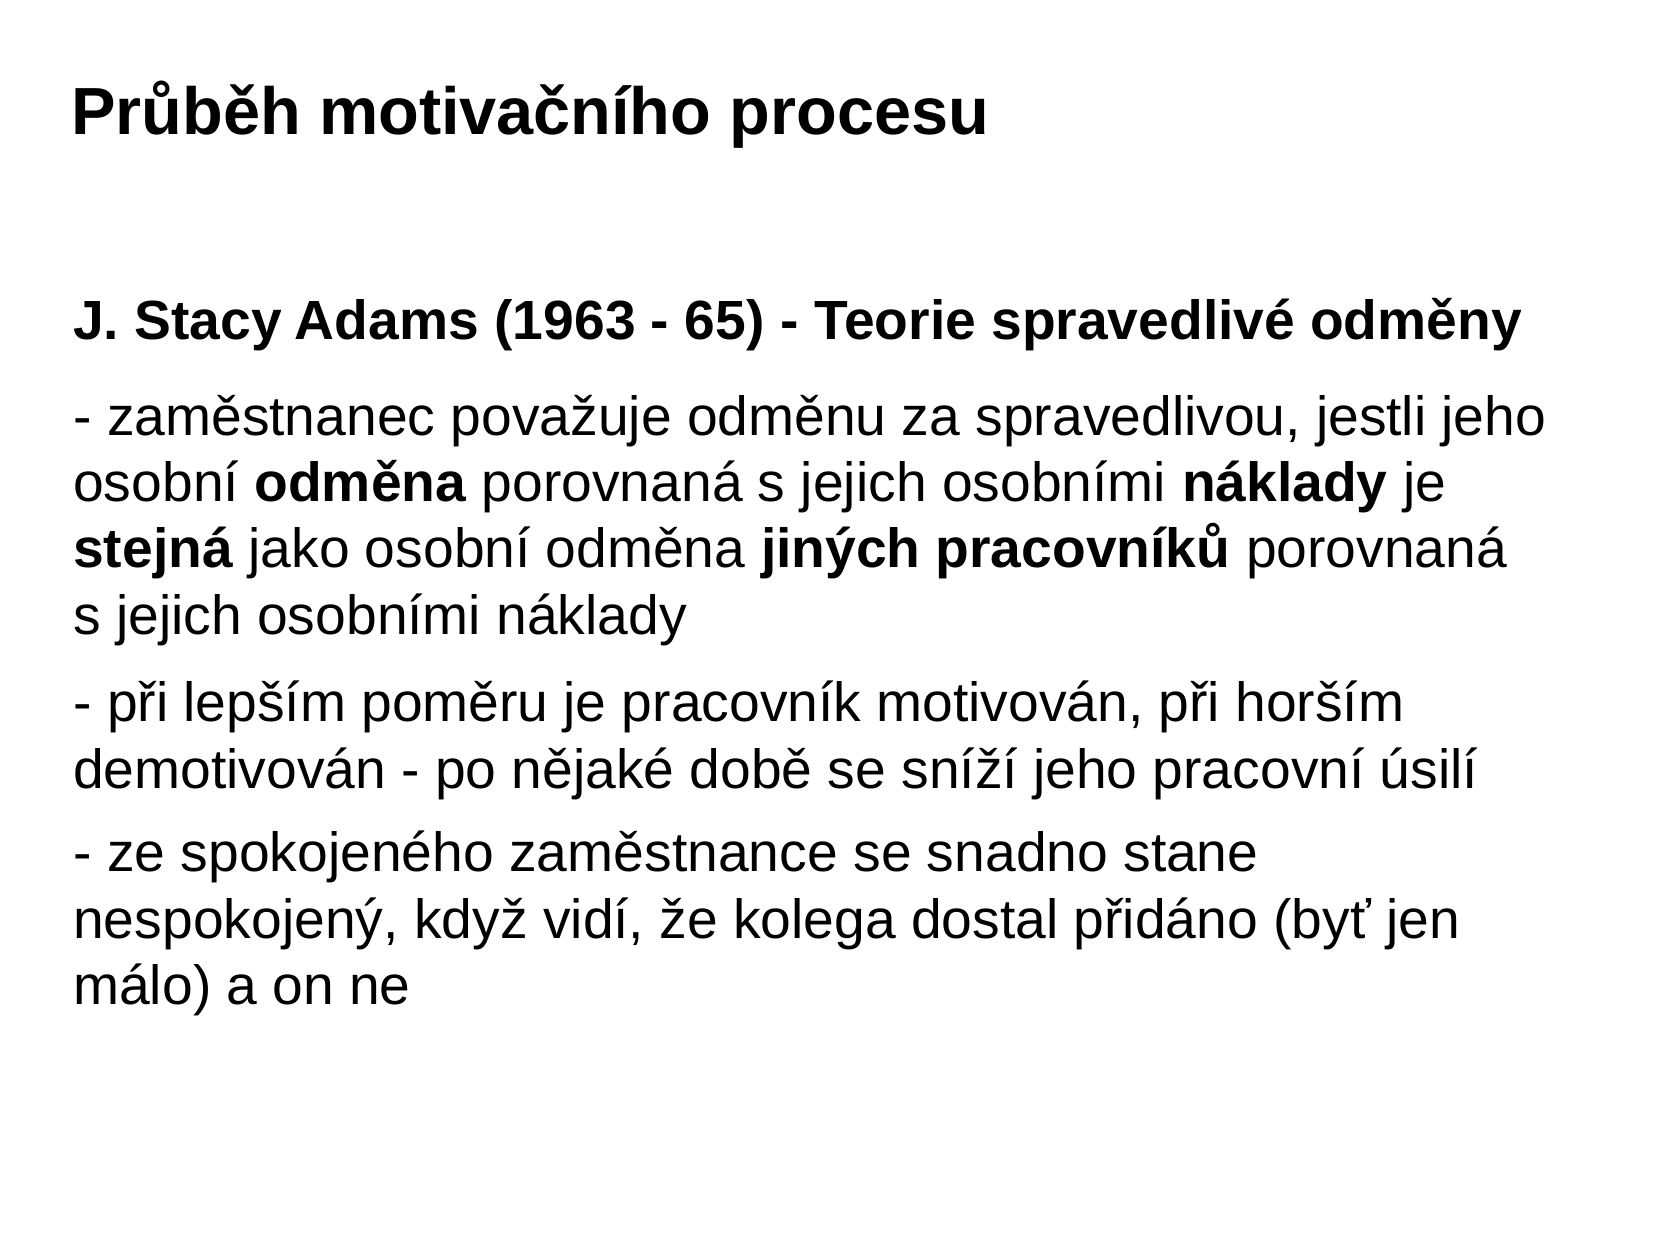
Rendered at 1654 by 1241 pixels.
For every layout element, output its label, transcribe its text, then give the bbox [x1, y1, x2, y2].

text_box Průběh motivačního procesu [56, 60, 1569, 156]
text_box - při lepším poměru je pracovník motivován, při horším demotivován - po nějaké době se sníží jeho pracovní úsilí [58, 659, 1612, 808]
text_box J. Stacy Adams (1963 - 65) - Teorie spravedlivé odměny [58, 276, 1622, 359]
text_box - ze spokojeného zaměstnance se snadno stane nespokojený, když vidí, že kolega dostal přidáno (byť jen málo) a on ne [58, 808, 1612, 1024]
text_box - zaměstnanec považuje odměnu za spravedlivou, jestli jeho osobní odměna porovnaná s jejich osobními náklady je stejná jako osobní odměna jiných pracovníků porovnaná s jejich osobními náklady [58, 372, 1612, 654]
